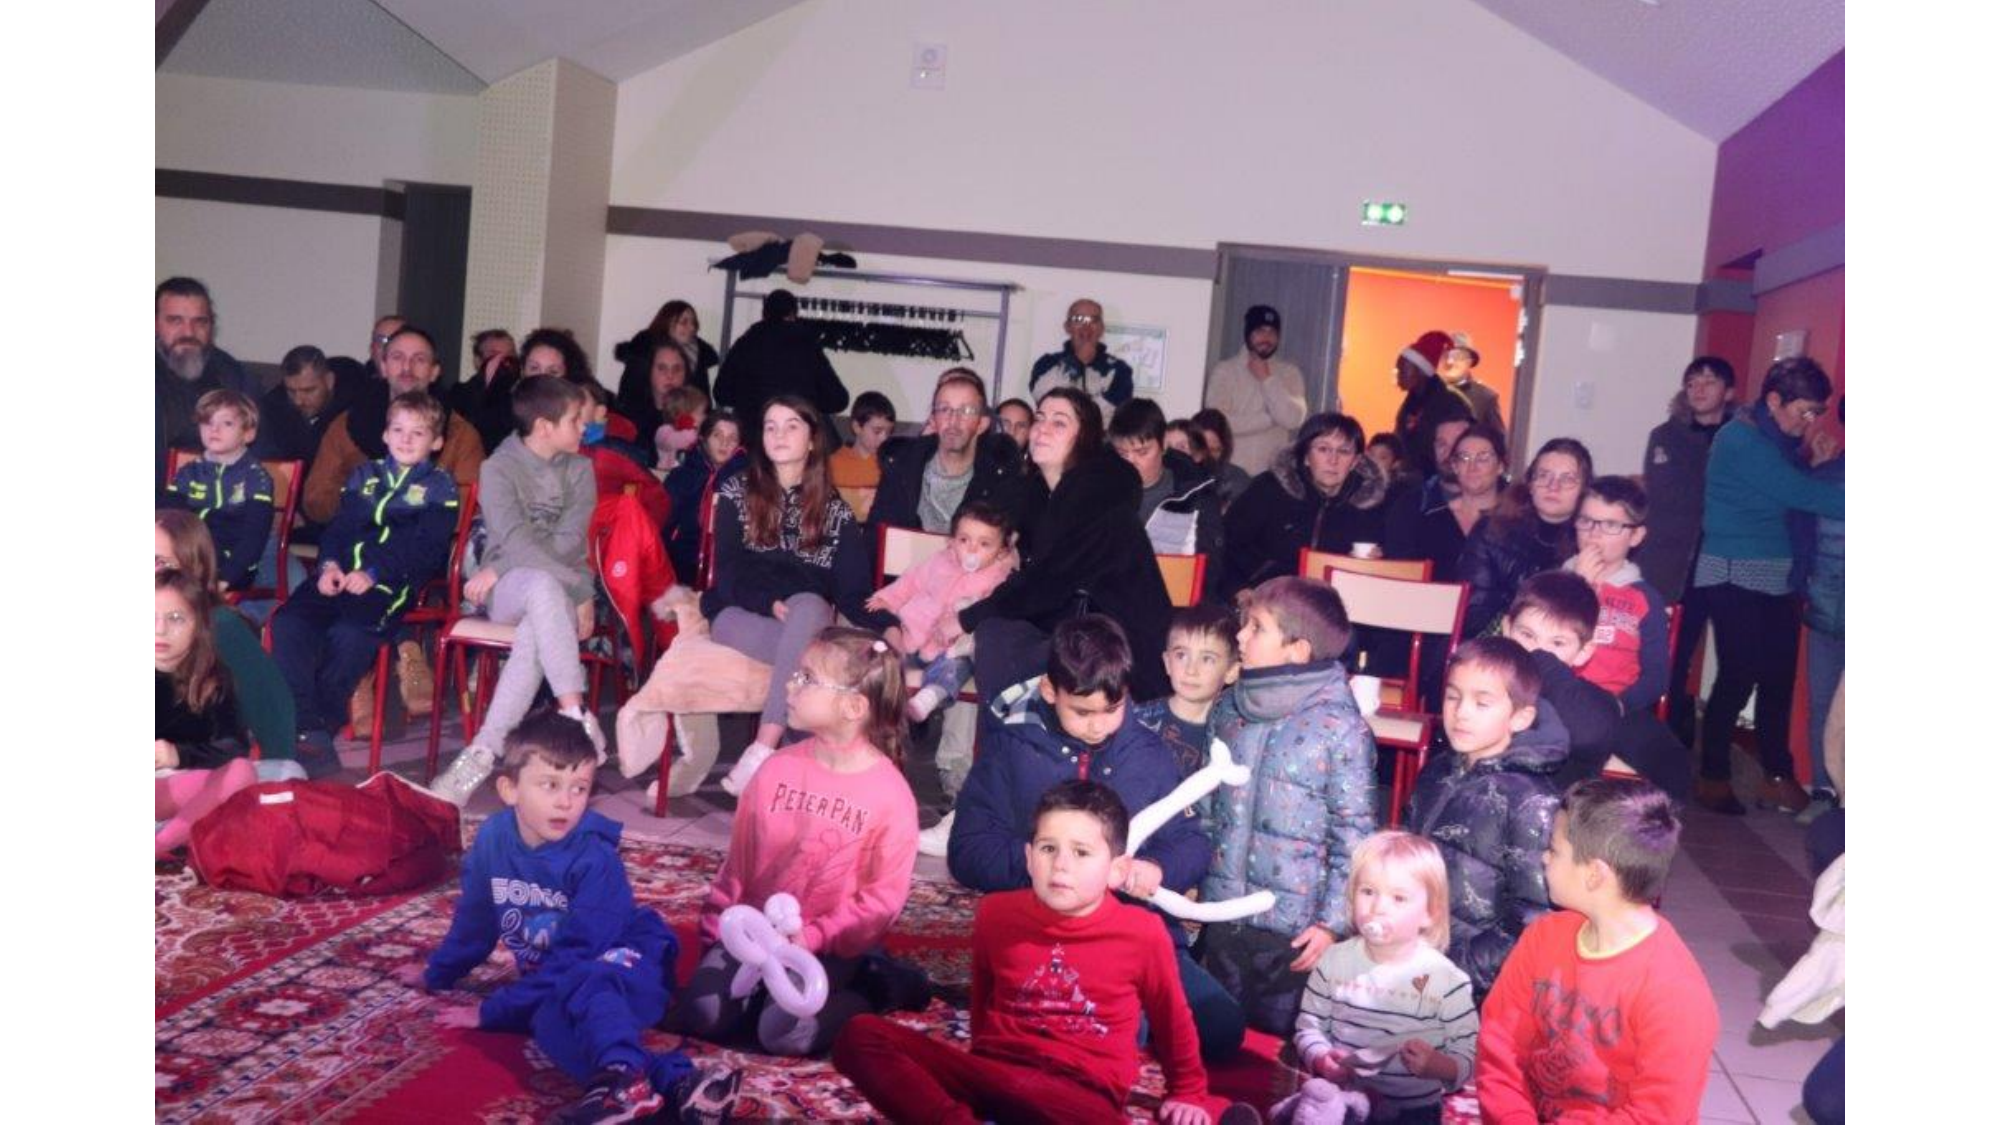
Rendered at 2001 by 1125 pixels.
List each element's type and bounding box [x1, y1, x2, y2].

picture [155, 0, 1845, 1125]
